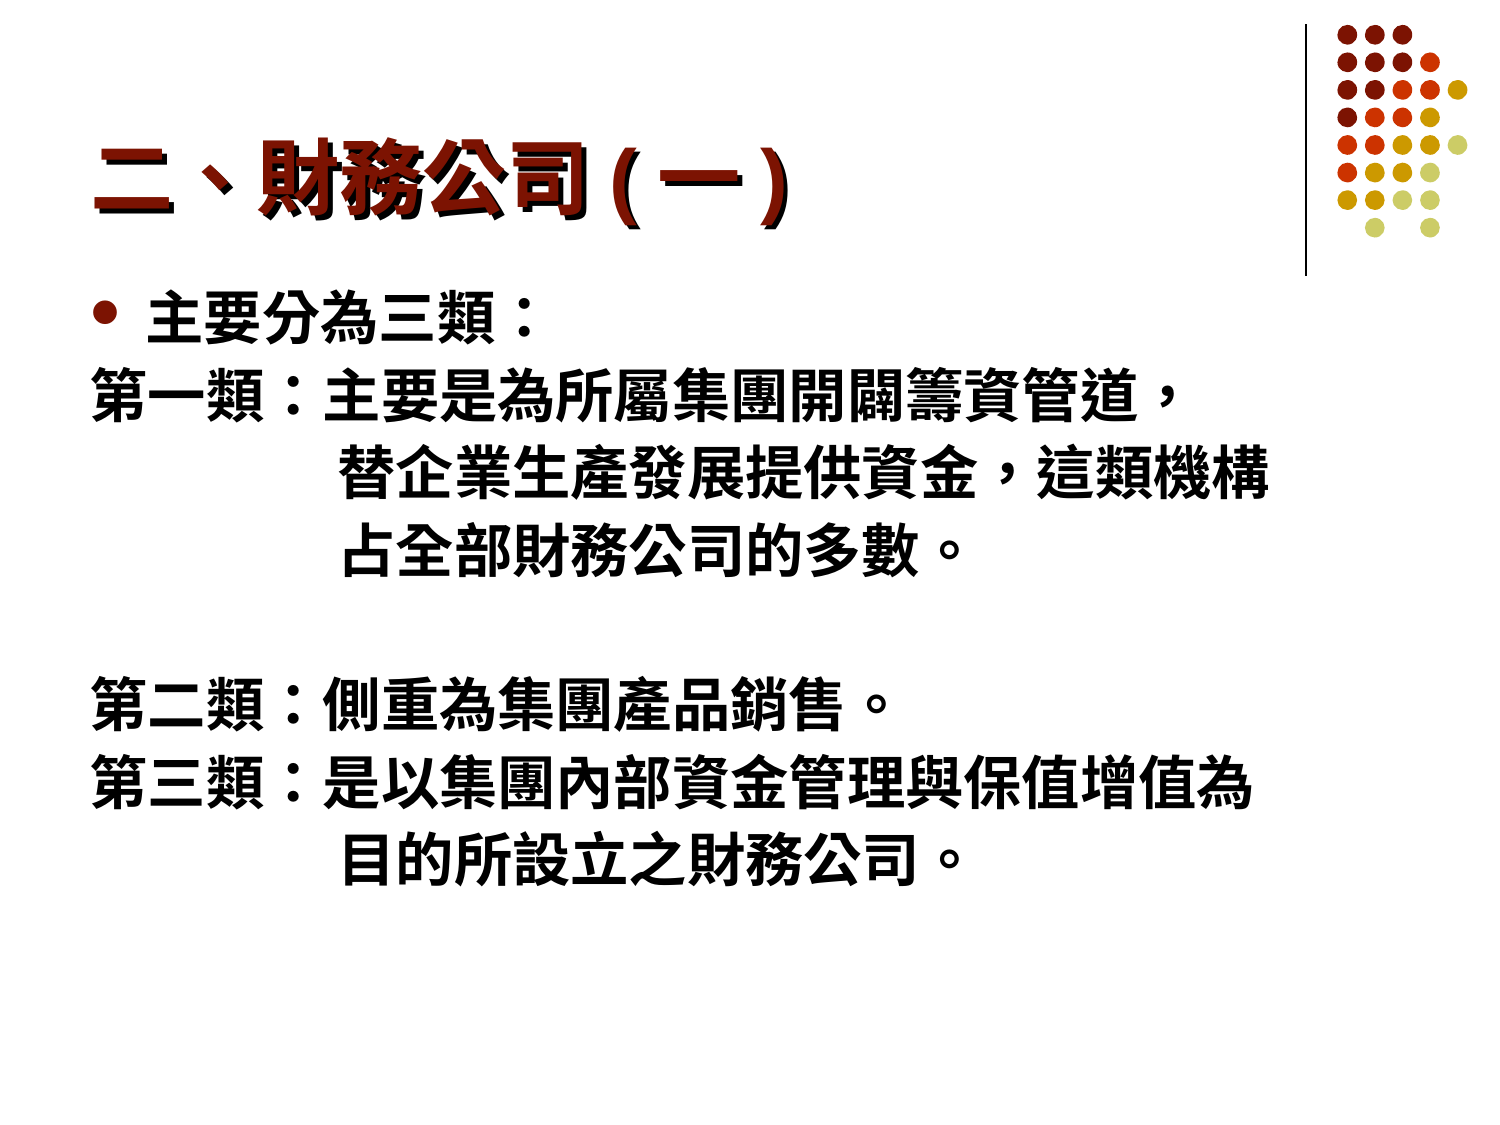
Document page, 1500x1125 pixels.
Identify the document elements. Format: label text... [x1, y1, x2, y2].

list 主要分為三類： 第一類：主要是為所屬集團開闢籌資管道， 替企業生產發展提供資金，這類機構 占全部財務公司的多數。 第二類：側重為集團產品銷售。 第三類：是以集團內部資金管理與保值增值為 目的所設立之財務公司。 [74, 282, 1329, 1006]
title 二、財務公司(一) [74, 20, 1313, 233]
